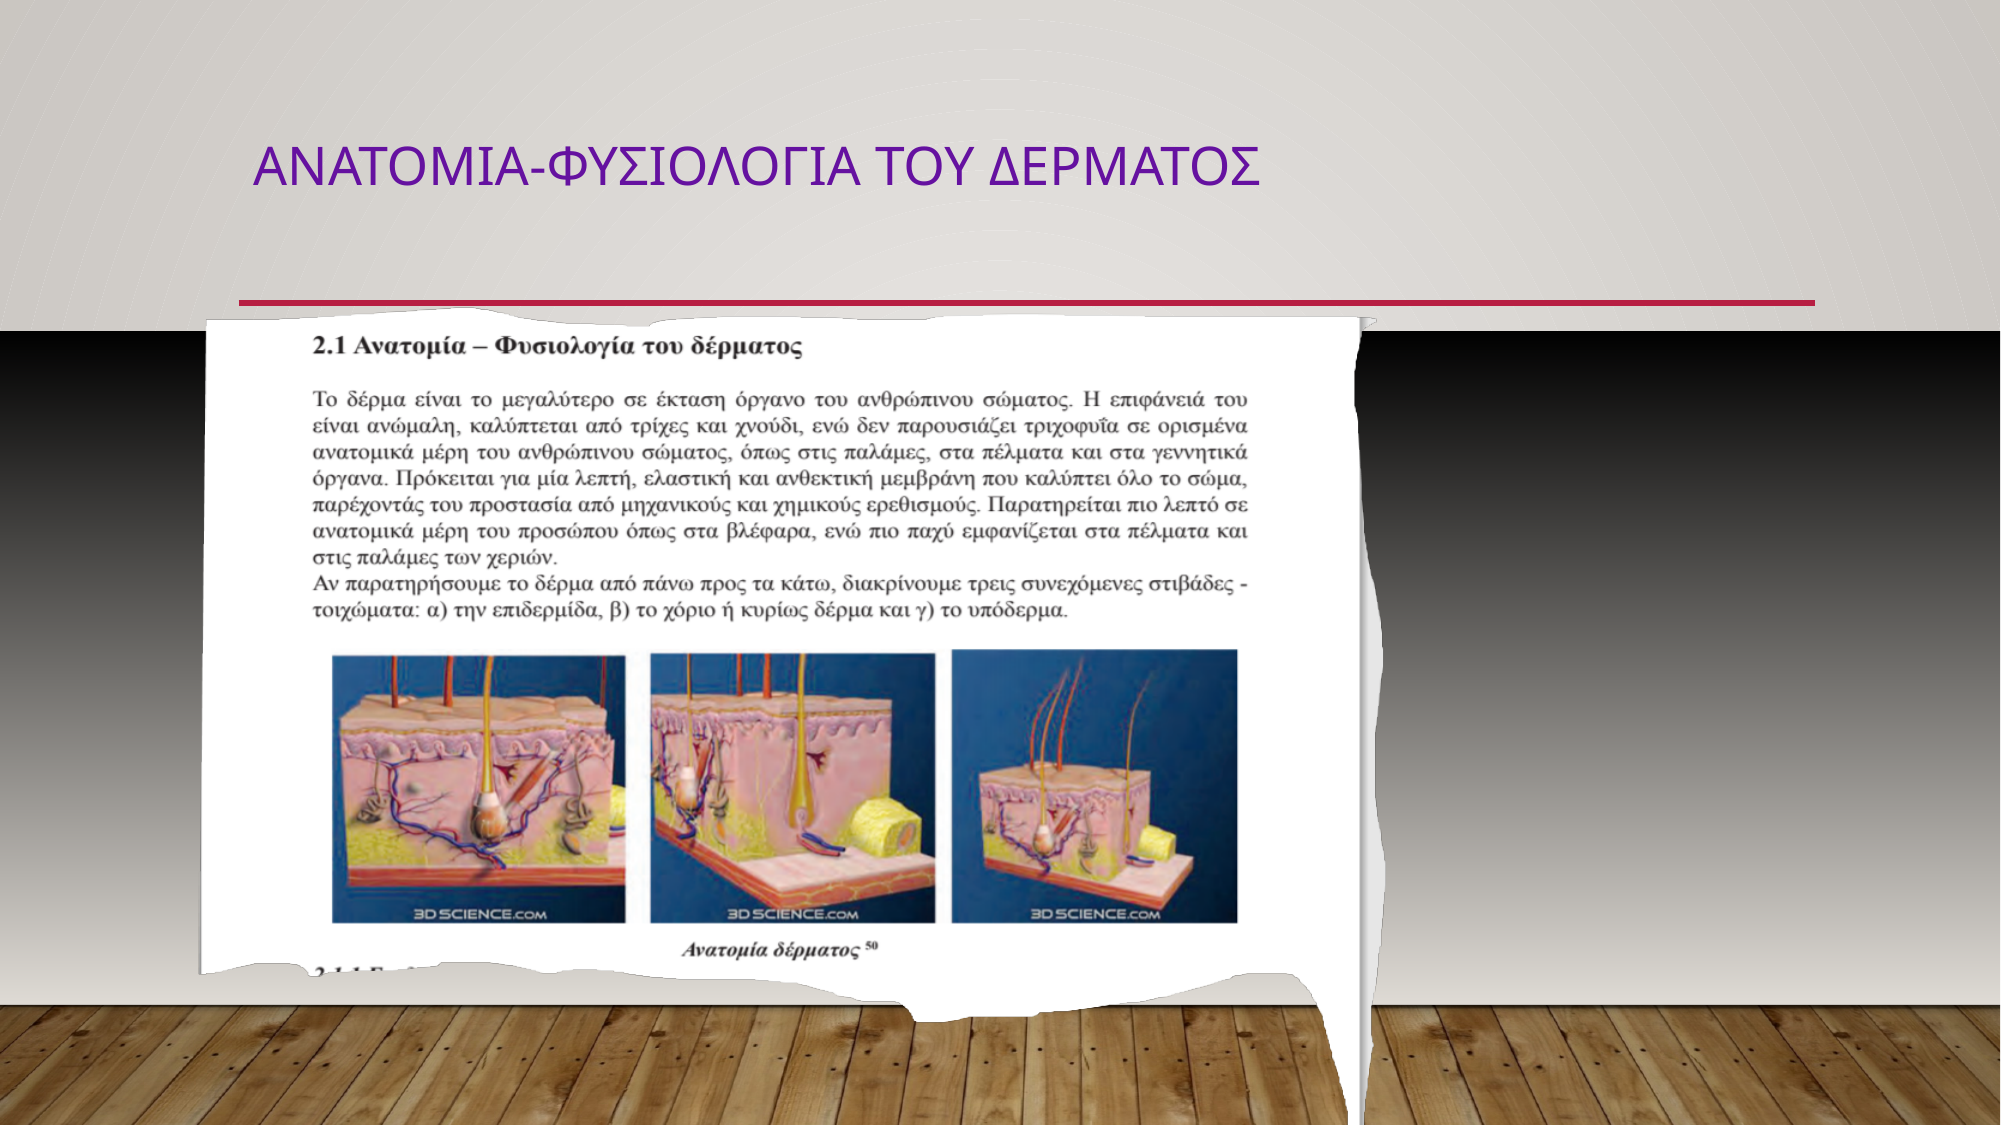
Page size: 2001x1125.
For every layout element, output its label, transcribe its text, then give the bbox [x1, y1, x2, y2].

picture [193, 302, 1392, 1125]
title ΑΝΑΤΟΜΙΑ-ΦΥΣΙΟΛΟΓΙΑ ΤΟΥ ΔΕΡΜΑΤΟΣ [238, 131, 1378, 242]
